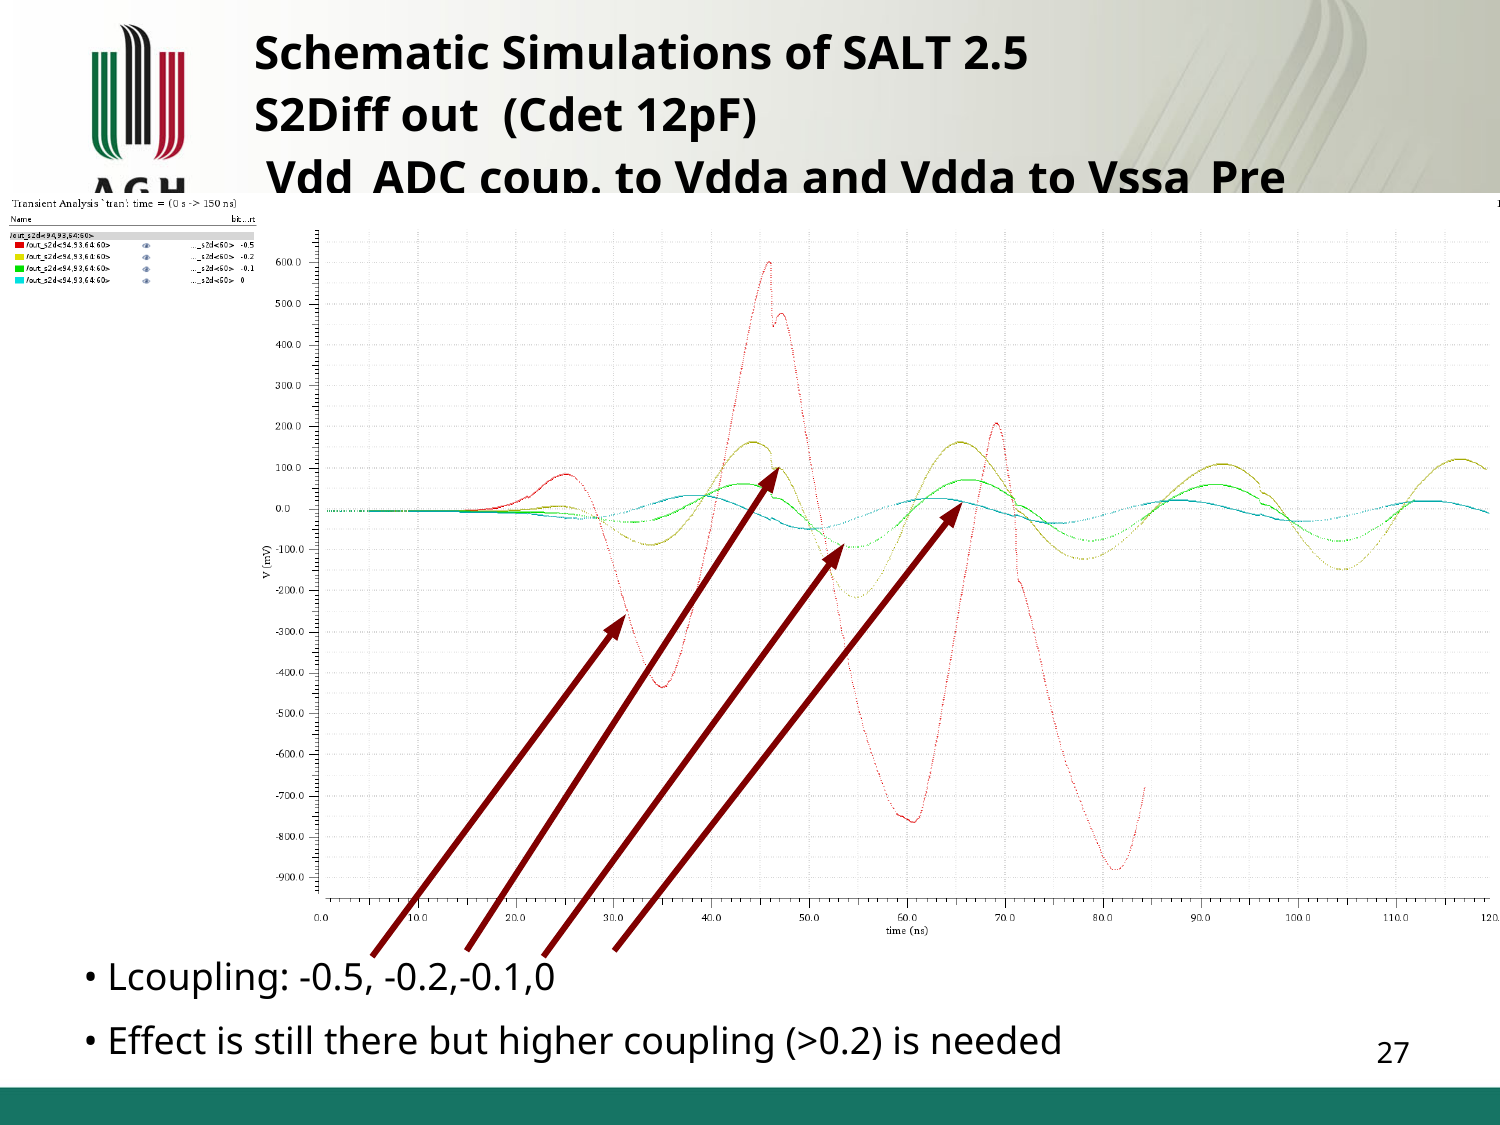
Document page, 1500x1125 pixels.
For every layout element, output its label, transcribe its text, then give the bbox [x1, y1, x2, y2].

title Schematic Simulations of SALT 2.5 S2Diff out (Cdet 12pF) Vdd_ADC coup. to Vdda and Vdda to Vssa_Pre [254, 34, 1489, 193]
picture [0, 0, 1500, 1125]
list Lcoupling: -0.5, -0.2,-0.1,0 Effect is still there but higher coupling (>0.2) is needed [23, 950, 1465, 1081]
